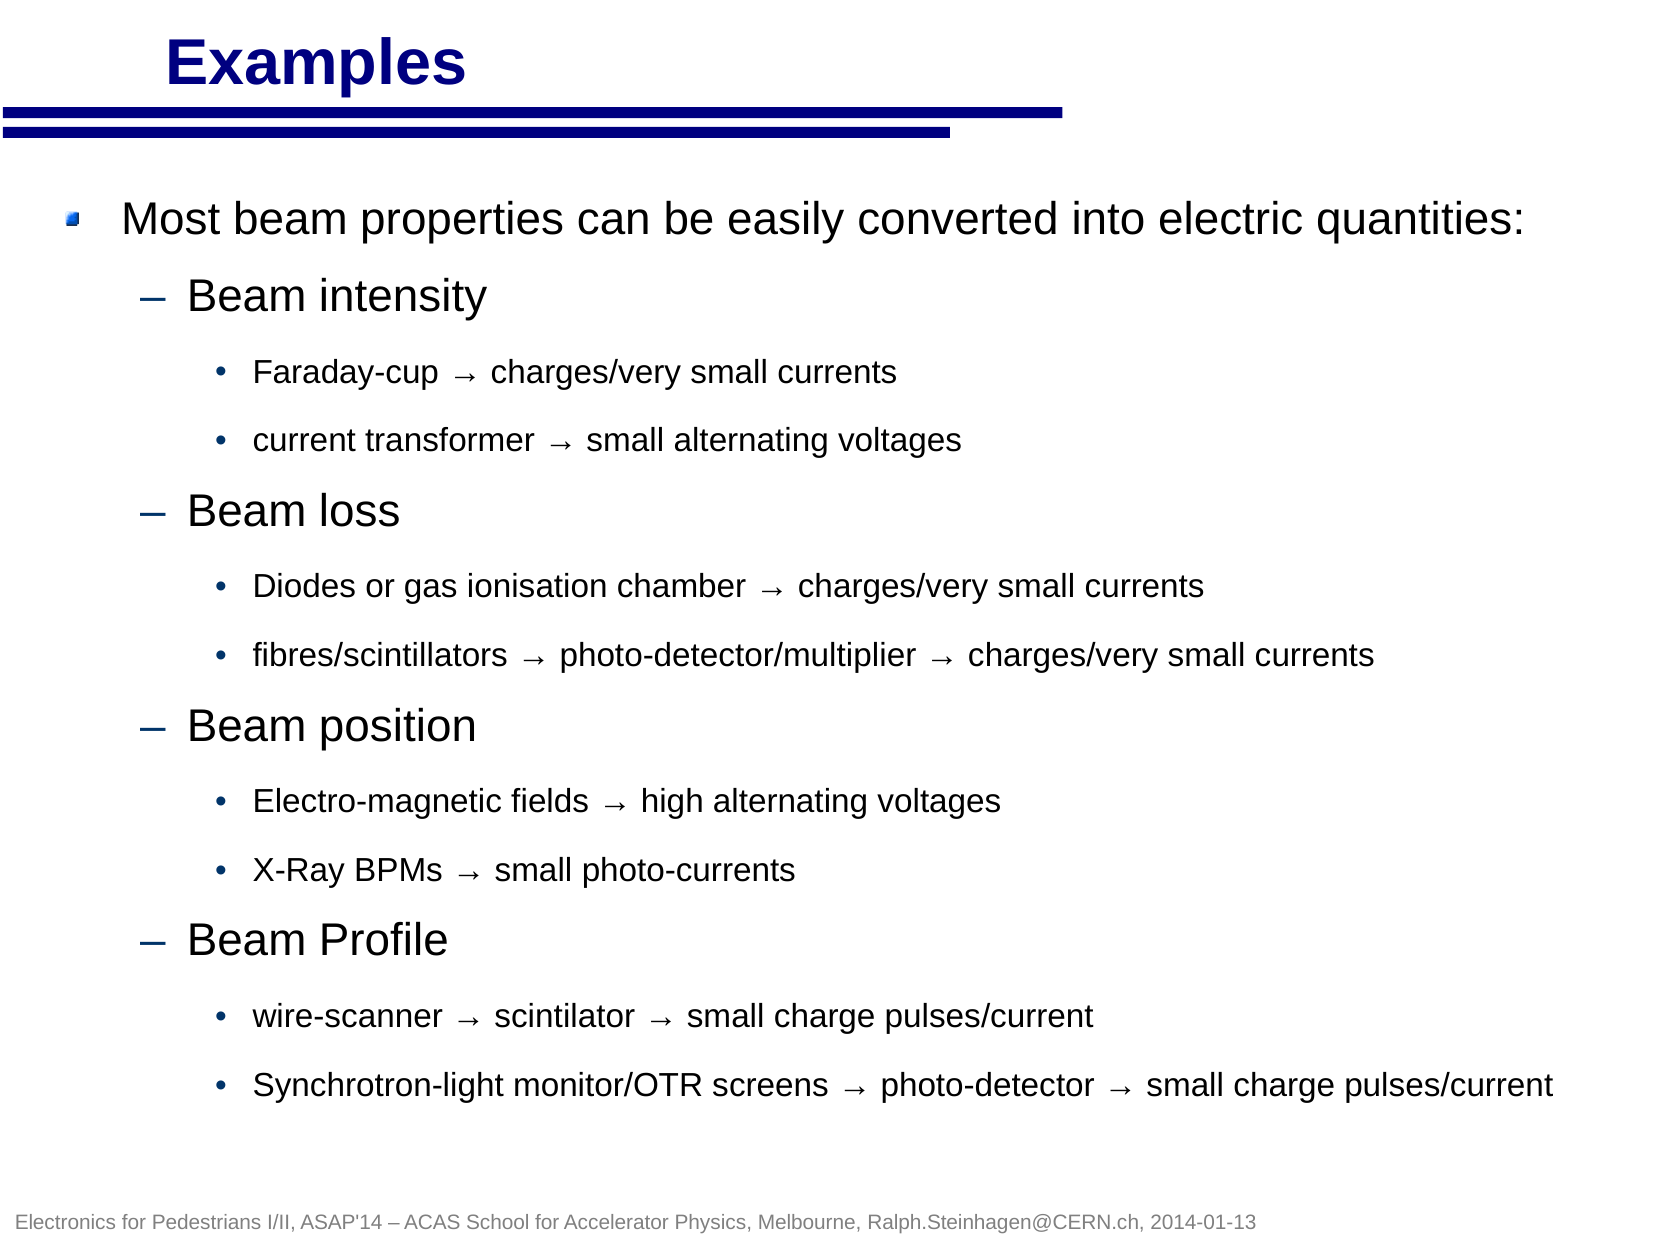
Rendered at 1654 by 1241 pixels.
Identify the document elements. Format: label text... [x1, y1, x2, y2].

list Most beam properties can be easily converted into electric quantities: Beam intensity Faraday-cup → charges/very small currents current transformer → small alternating voltages Beam loss Diodes or gas ionisation chamber → charges/very small currents fibres/scintillators → photo-detector/multiplier → charges/very small currents Beam position Electro-magnetic fields → high alternating voltages X-Ray BPMs → small photo-currents Beam Profile wire-scanner → scintilator → small charge pulses/current Synchrotron-light monitor/OTR screens → photo-detector → small charge pulses/current [65, 192, 1628, 1205]
title Examples [165, 0, 1323, 124]
